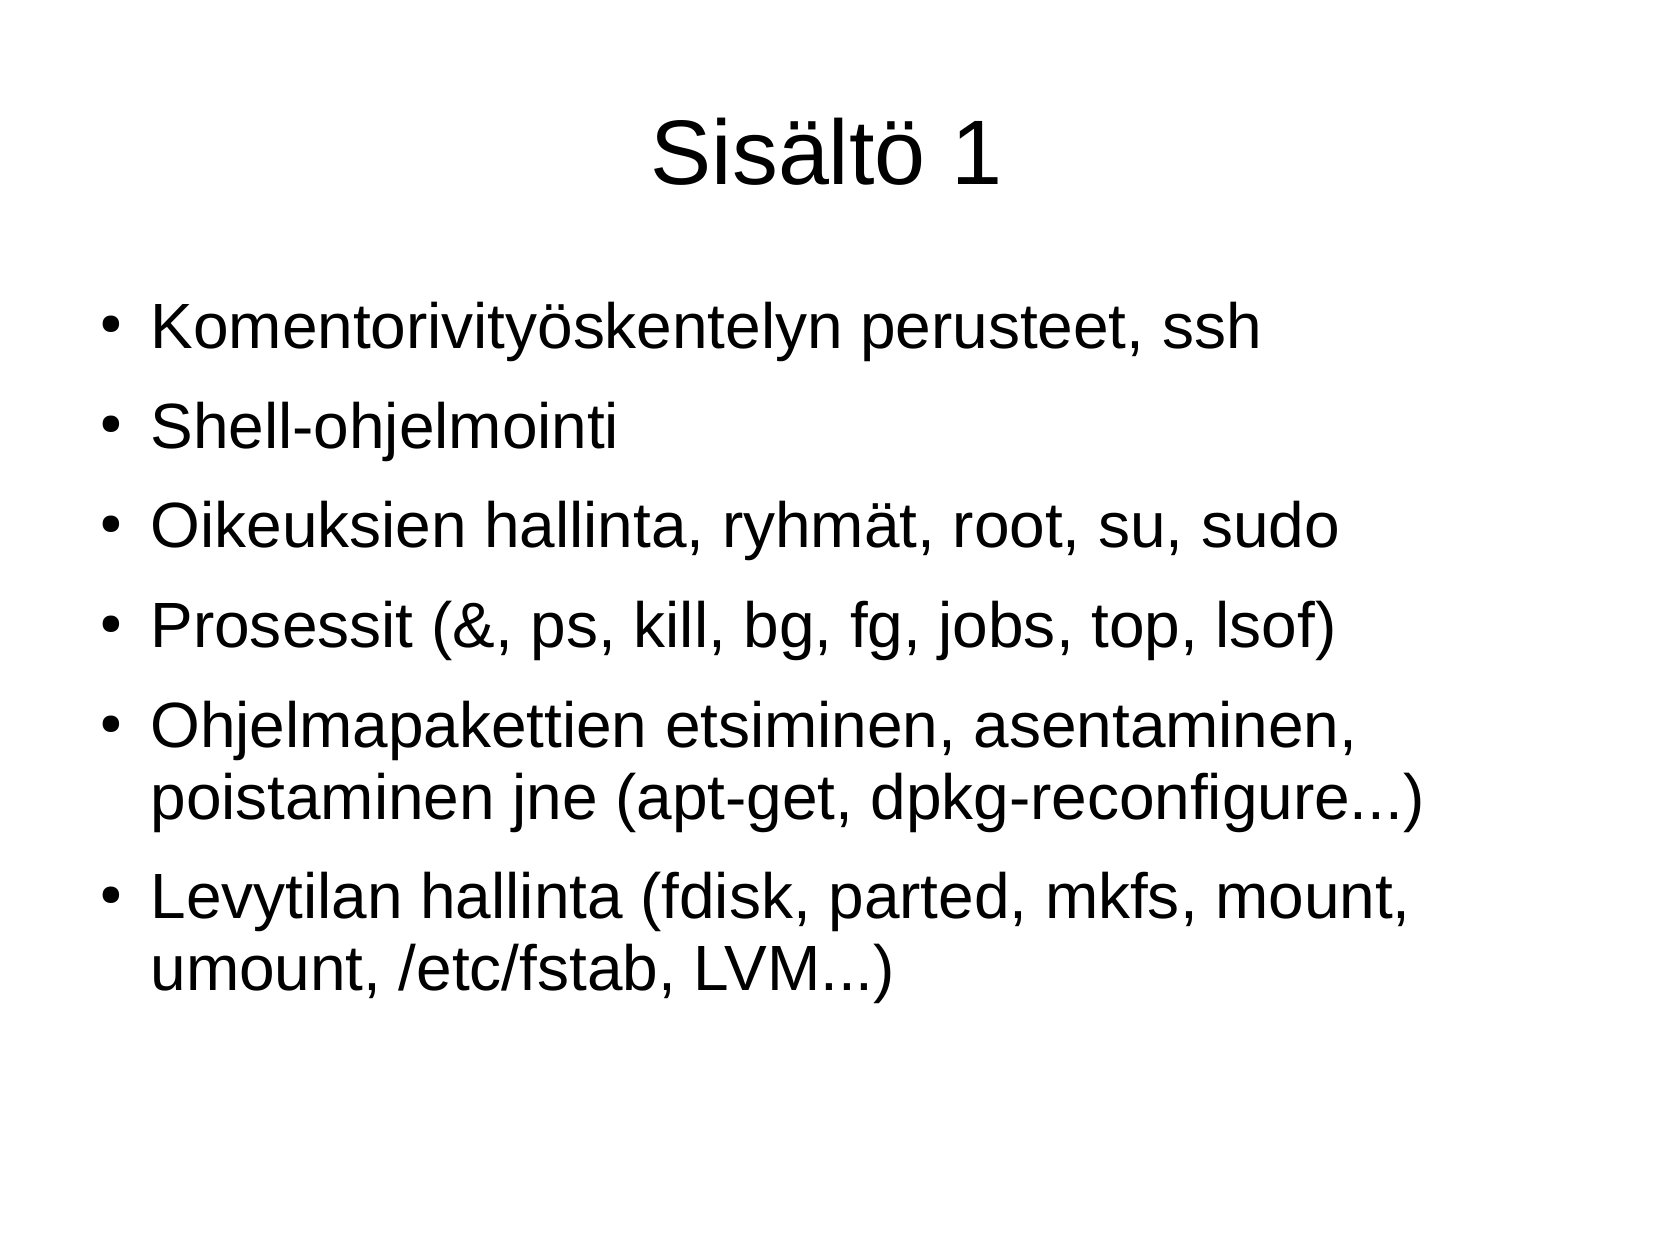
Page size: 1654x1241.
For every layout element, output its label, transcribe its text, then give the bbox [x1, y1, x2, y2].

list Komentorivityöskentelyn perusteet, ssh Shell-ohjelmointi Oikeuksien hallinta, ryhmät, root, su, sudo Prosessit (&, ps, kill, bg, fg, jobs, top, lsof) Ohjelmapakettien etsiminen, asentaminen, poistaminen jne (apt-get, dpkg-reconfigure...) Levytilan hallinta (fdisk, parted, mkfs, mount, umount, /etc/fstab, LVM...) [82, 290, 1571, 1010]
title Sisältö 1 [82, 49, 1571, 257]
